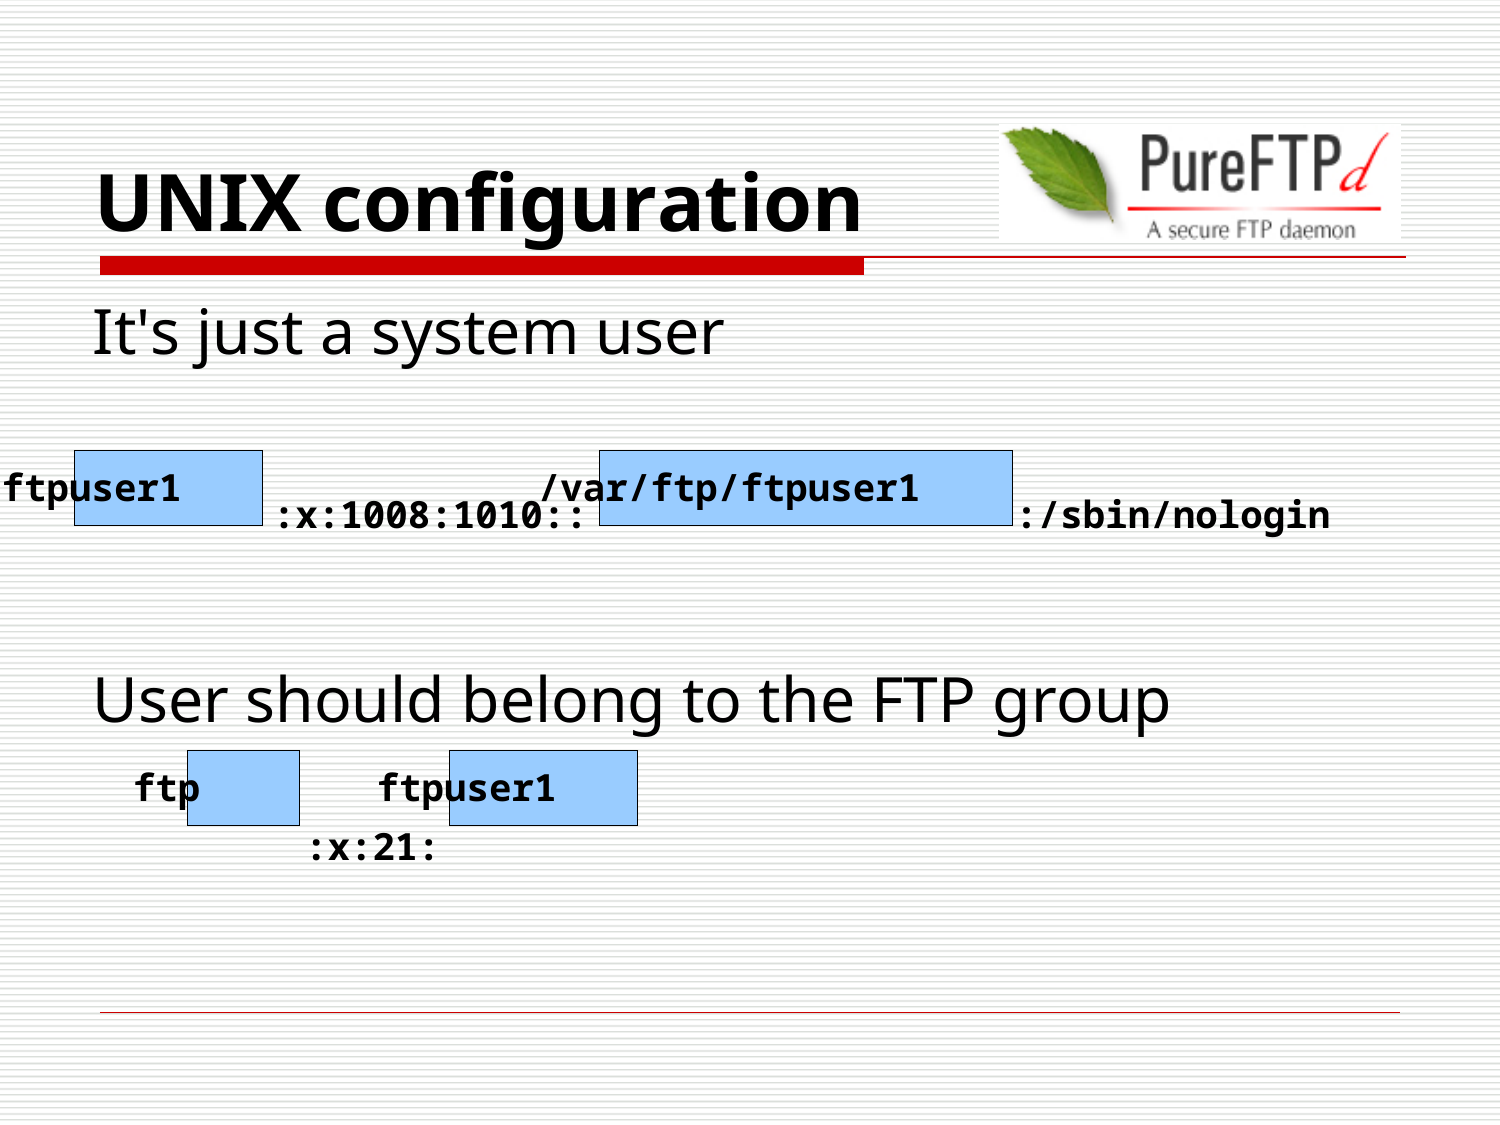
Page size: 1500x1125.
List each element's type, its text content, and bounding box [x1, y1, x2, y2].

text_box ftpuser1 [74, 450, 263, 526]
text_box /var/ftp/ftpuser1 [599, 450, 1013, 526]
list It's just a system user :x:1008:1010:: :/sbin/nologin User should belong to the FTP group :x:21: [92, 287, 1406, 973]
text_box ftp [187, 750, 300, 826]
picture [0, 0, 1500, 1125]
text_box ftpuser1 [449, 750, 638, 826]
text_box ftp [187, 785, 192, 797]
title UNIX configuration [94, 51, 1407, 243]
